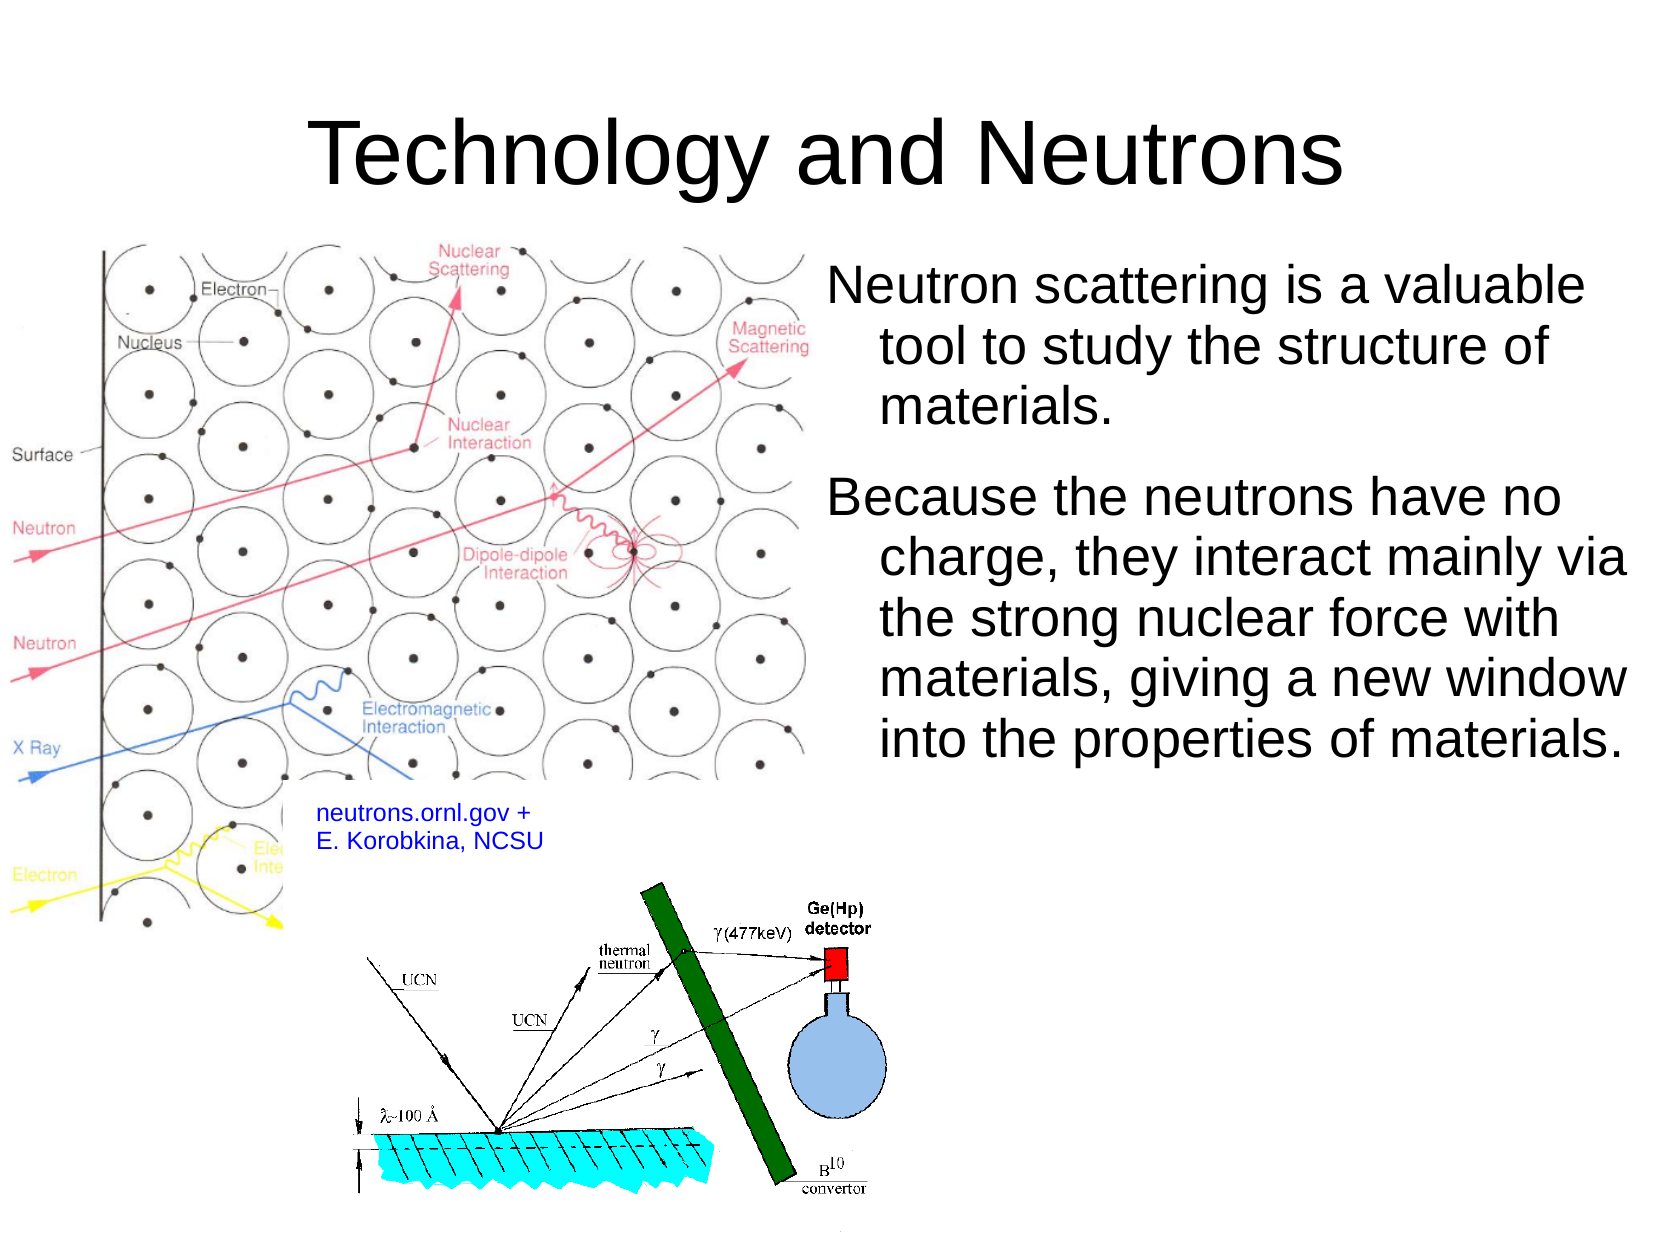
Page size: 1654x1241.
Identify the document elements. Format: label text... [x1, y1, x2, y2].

list Neutron scattering is a valuable tool to study the structure of materials. Because the neutrons have no charge, they interact mainly via the strong nuclear force with materials, giving a new window into the properties of materials. [809, 254, 1654, 1059]
text_box neutrons.ornl.gov + E. Korobkina, NCSU [301, 791, 559, 881]
picture [7, 214, 957, 1241]
title Technology and Neutrons [82, 56, 1571, 250]
